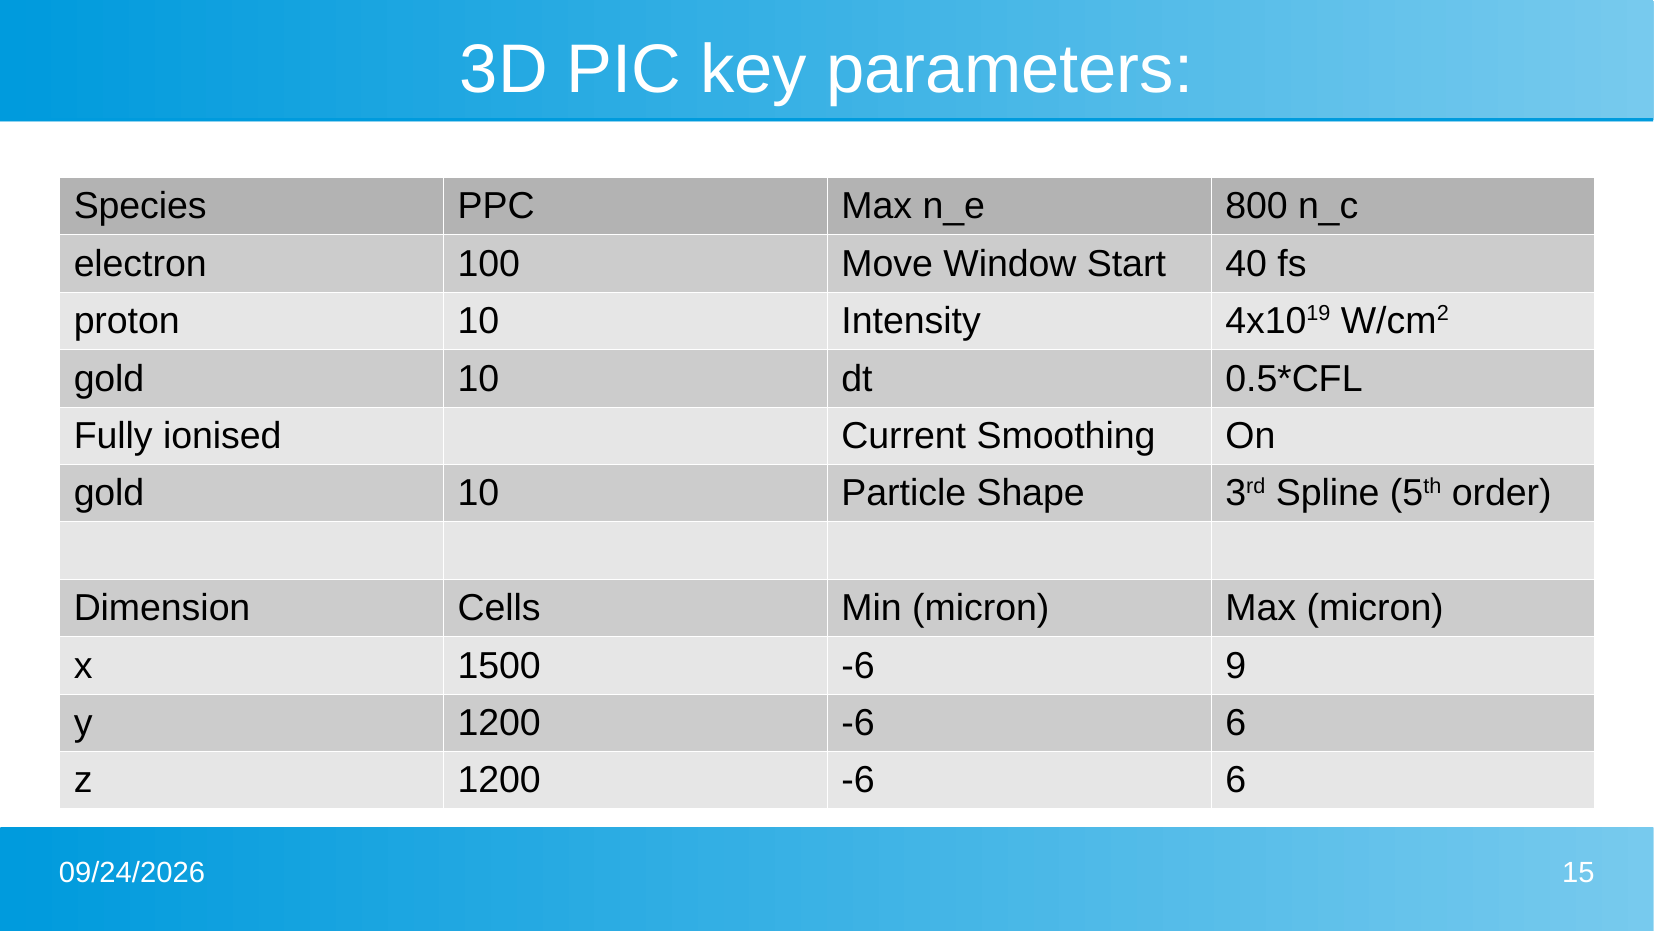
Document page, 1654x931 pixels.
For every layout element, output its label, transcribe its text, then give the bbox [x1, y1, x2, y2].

table_cell electron [60, 235, 443, 292]
table_cell gold [60, 465, 443, 521]
table_header Species [60, 178, 443, 234]
table_header PPC [444, 178, 827, 234]
table_cell Cells [444, 580, 827, 636]
table_cell dt [828, 350, 1211, 407]
title 3D PIC key parameters: [59, 29, 1595, 108]
table_cell -6 [828, 695, 1211, 751]
table_cell Fully ionised [60, 408, 443, 464]
table_cell 6 [1212, 752, 1594, 808]
table_cell 1500 [444, 637, 827, 694]
table_cell Intensity [828, 293, 1211, 349]
table_cell Min (micron) [828, 580, 1211, 636]
table_cell 4x1019 W/cm2 [1212, 293, 1594, 349]
table_cell 0.5*CFL [1212, 350, 1594, 407]
table_cell 10 [444, 293, 827, 349]
table_cell x [60, 637, 443, 694]
table_cell 1200 [444, 752, 827, 808]
table_cell z [60, 752, 443, 808]
table_cell 10 [444, 350, 827, 407]
table_cell On [1212, 408, 1594, 464]
table_cell 6 [1212, 695, 1594, 751]
table_cell Dimension [60, 580, 443, 636]
table_cell Move Window Start [828, 235, 1211, 292]
table_cell Max (micron) [1212, 580, 1594, 636]
table_cell y [60, 695, 443, 751]
table_cell Particle Shape [828, 465, 1211, 521]
table_cell [828, 522, 1211, 579]
table_cell 1200 [444, 695, 827, 751]
table_cell 100 [444, 235, 827, 292]
table_cell Current Smoothing [828, 408, 1211, 464]
table_cell [60, 522, 443, 579]
table_cell 3rd Spline (5th order) [1212, 465, 1594, 521]
table_cell gold [60, 350, 443, 407]
table_cell 10 [444, 465, 827, 521]
table_cell -6 [828, 637, 1211, 694]
table_cell 9 [1212, 637, 1594, 694]
table_cell [444, 408, 827, 464]
table_cell [444, 522, 827, 579]
table_cell 40 fs [1212, 235, 1594, 292]
table_cell proton [60, 293, 443, 349]
table_cell [1212, 522, 1594, 579]
table_header Max n_e [828, 178, 1211, 234]
table_header 800 n_c [1212, 178, 1594, 234]
table_cell -6 [828, 752, 1211, 808]
